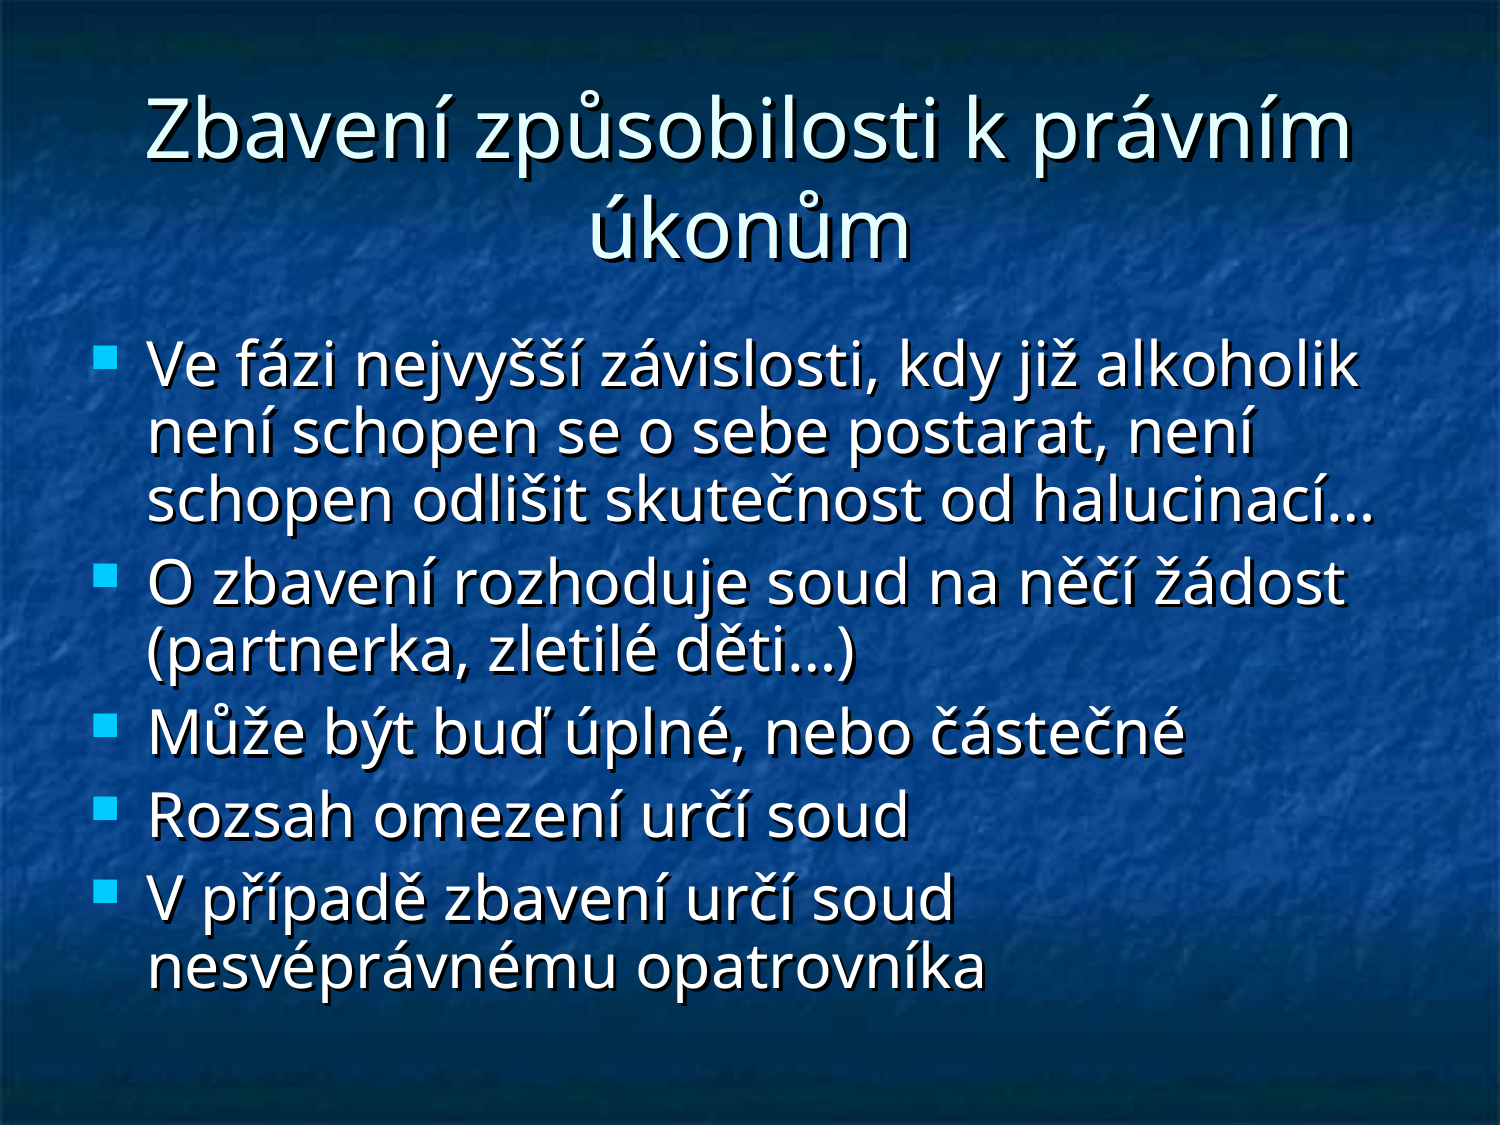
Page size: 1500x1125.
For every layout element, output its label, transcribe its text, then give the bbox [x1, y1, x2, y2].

list Ve fázi nejvyšší závislosti, kdy již alkoholik není schopen se o sebe postarat, není schopen odlišit skutečnost od halucinací… O zbavení rozhoduje soud na něčí žádost (partnerka, zletilé děti…) Může být buď úplné, nebo částečné Rozsah omezení určí soud V případě zbavení určí soud nesvéprávnému opatrovníka [75, 324, 1426, 1010]
picture [0, 0, 1500, 1125]
title Zbavení způsobilosti k právním úkonům [75, 62, 1426, 288]
